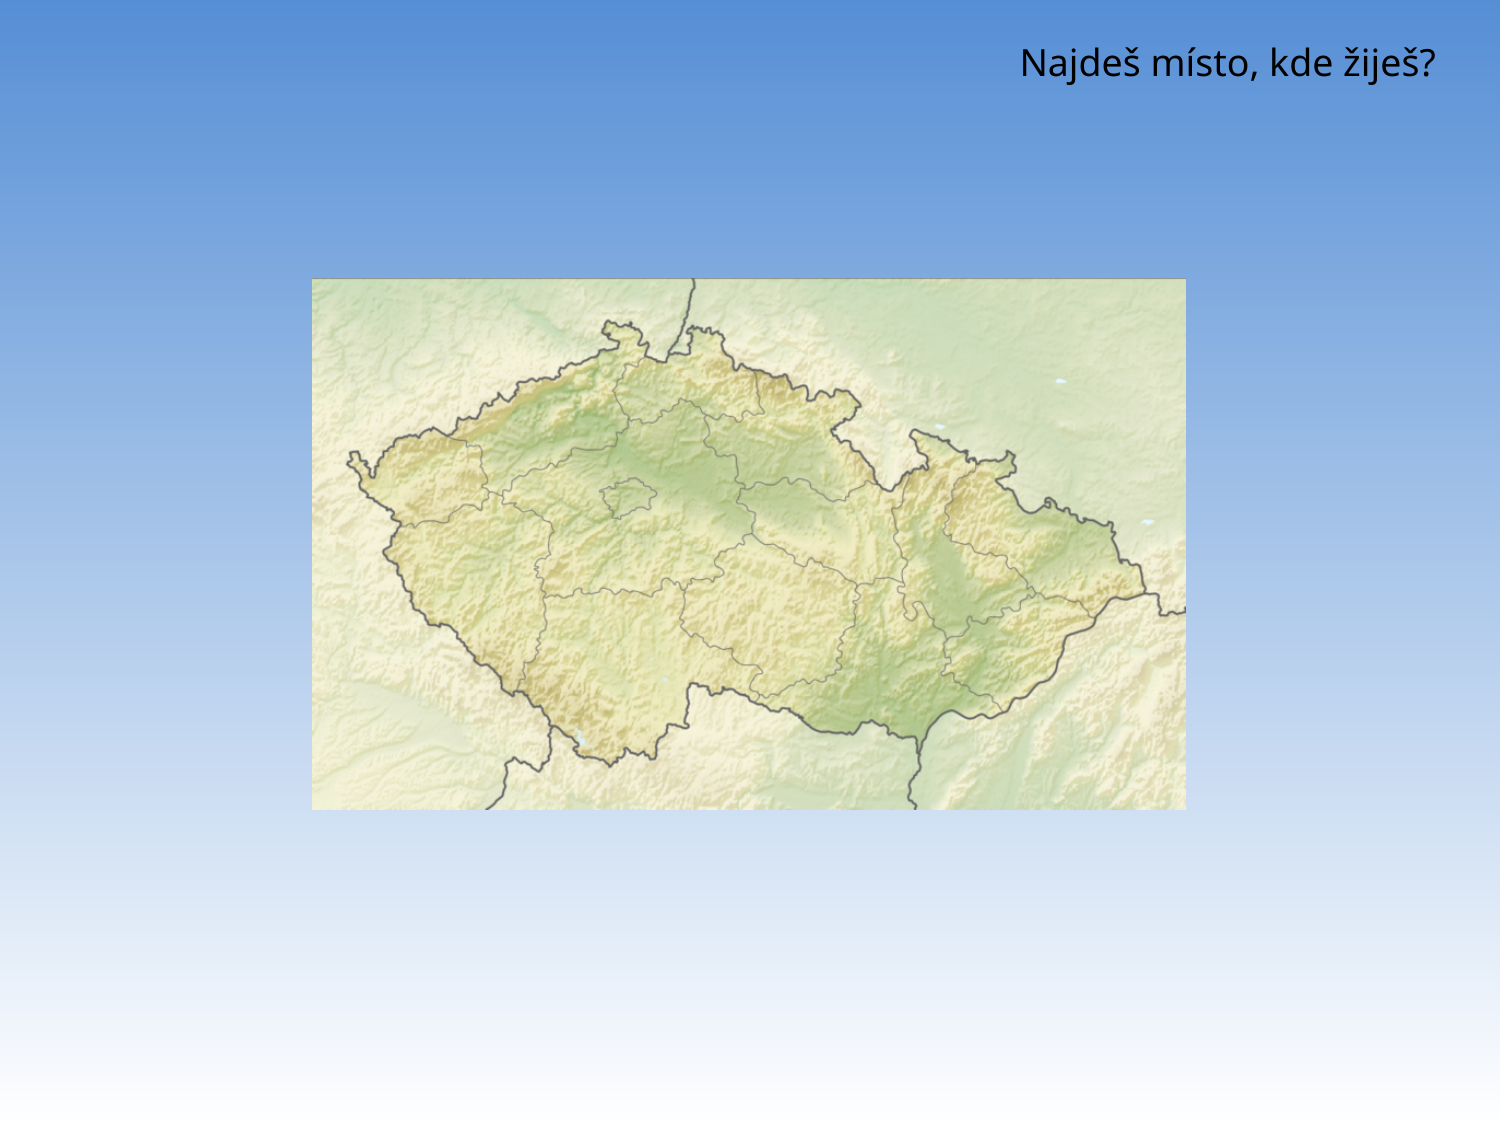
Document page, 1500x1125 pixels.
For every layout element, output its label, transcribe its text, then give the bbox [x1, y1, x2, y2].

picture [312, 278, 1186, 810]
text_box Najdeš místo, kde žiješ? [1004, 30, 1452, 92]
